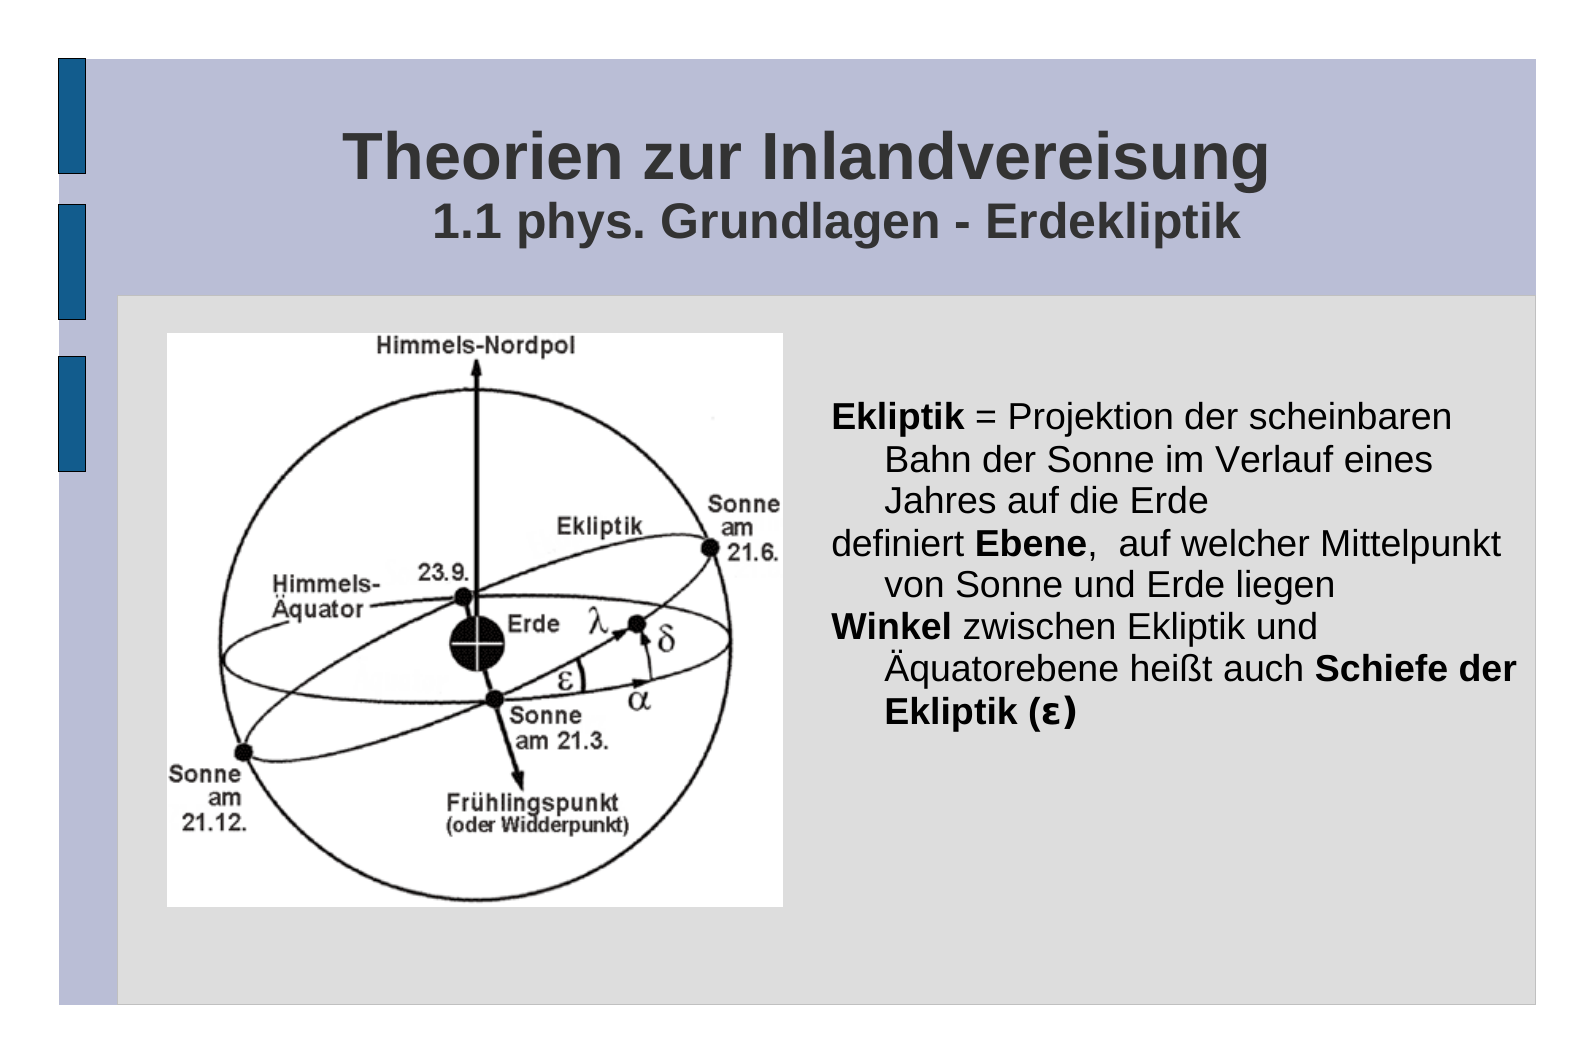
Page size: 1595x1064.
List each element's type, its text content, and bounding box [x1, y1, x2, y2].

picture [167, 333, 783, 907]
list Ekliptik = Projektion der scheinbaren Bahn der Sonne im Verlauf eines Jahres auf die Erde definiert Ebene, auf welcher Mittelpunkt von Sonne und Erde liegen Winkel zwischen Ekliptik und Äquatorebene heißt auch Schiefe der Ekliptik (ε) [813, 396, 1536, 993]
title Theorien zur Inlandvereisung 1.1 phys. Grundlagen - Erdekliptik [171, 96, 1433, 273]
